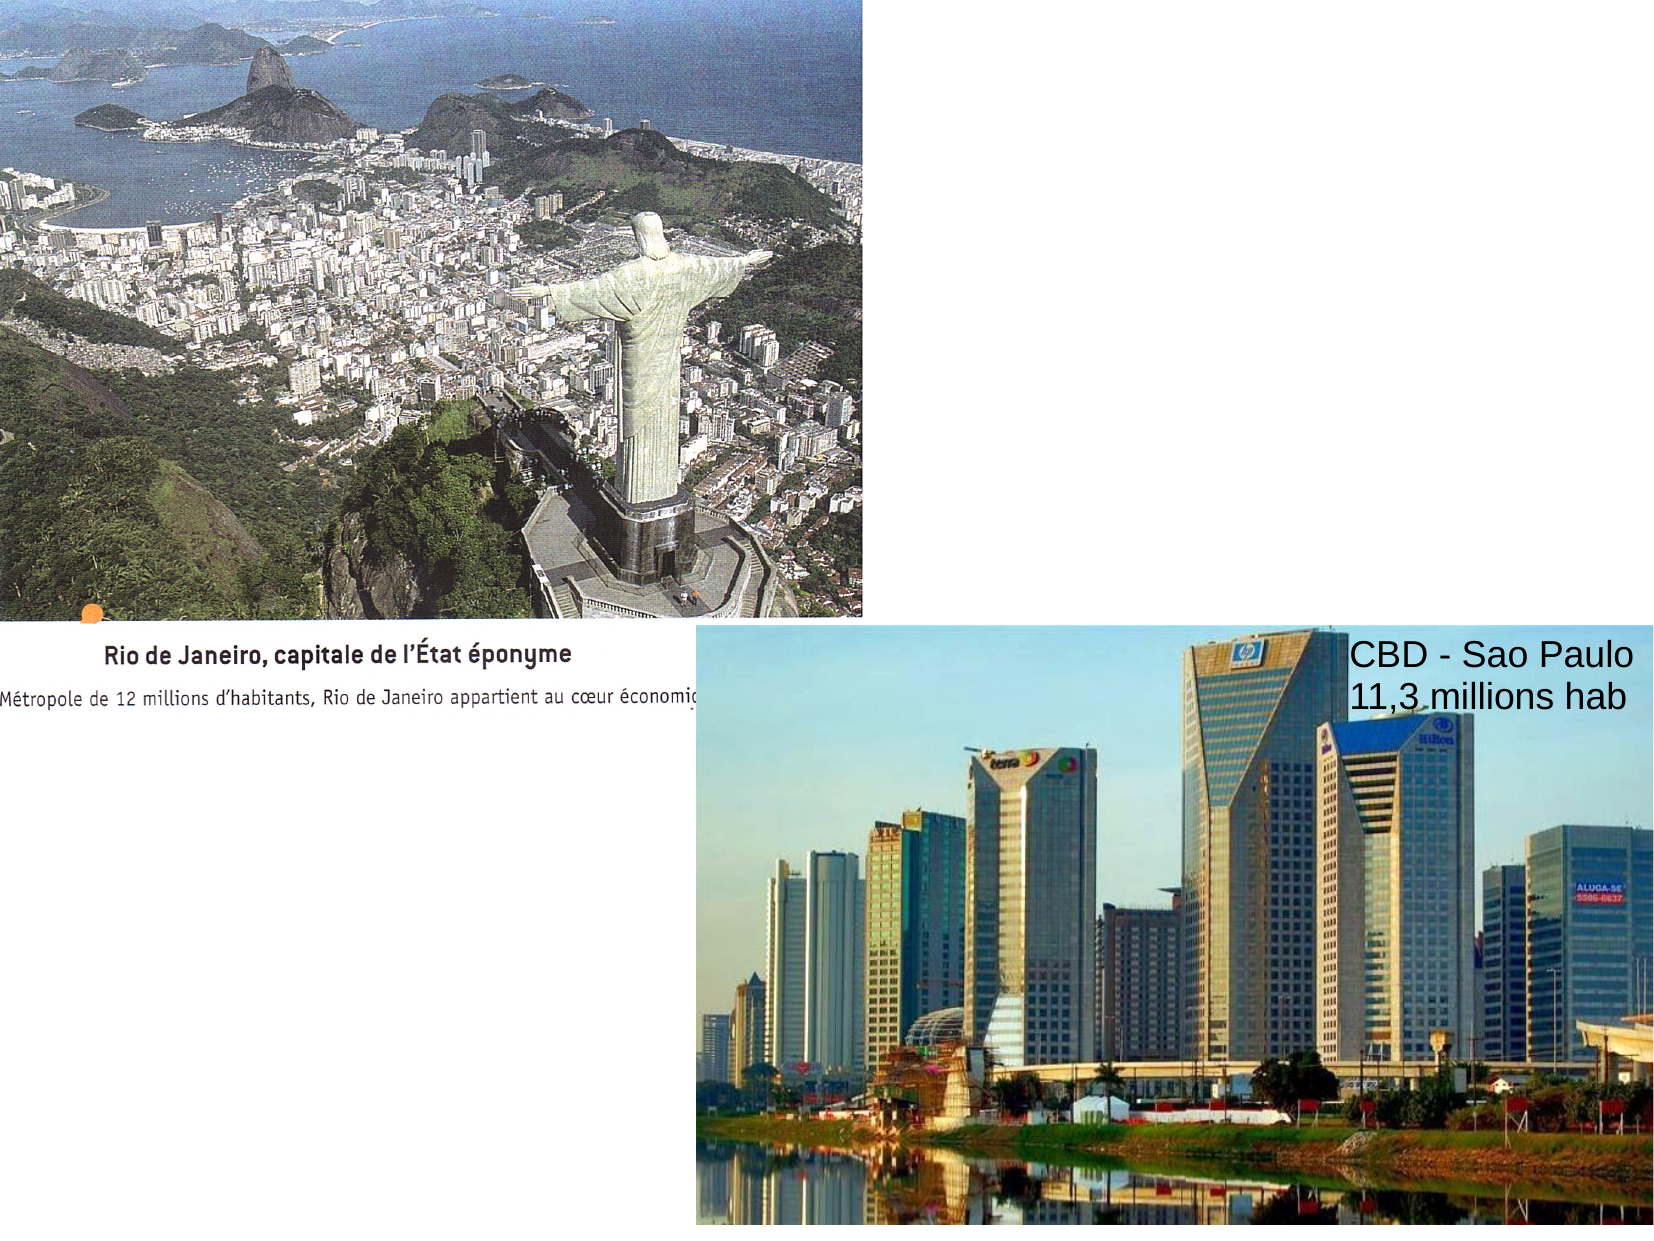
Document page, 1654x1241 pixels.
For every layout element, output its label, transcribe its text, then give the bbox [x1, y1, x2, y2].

picture [0, 0, 1654, 1225]
text_box CBD - Sao Paulo 11,3 millions hab [1334, 625, 1654, 725]
